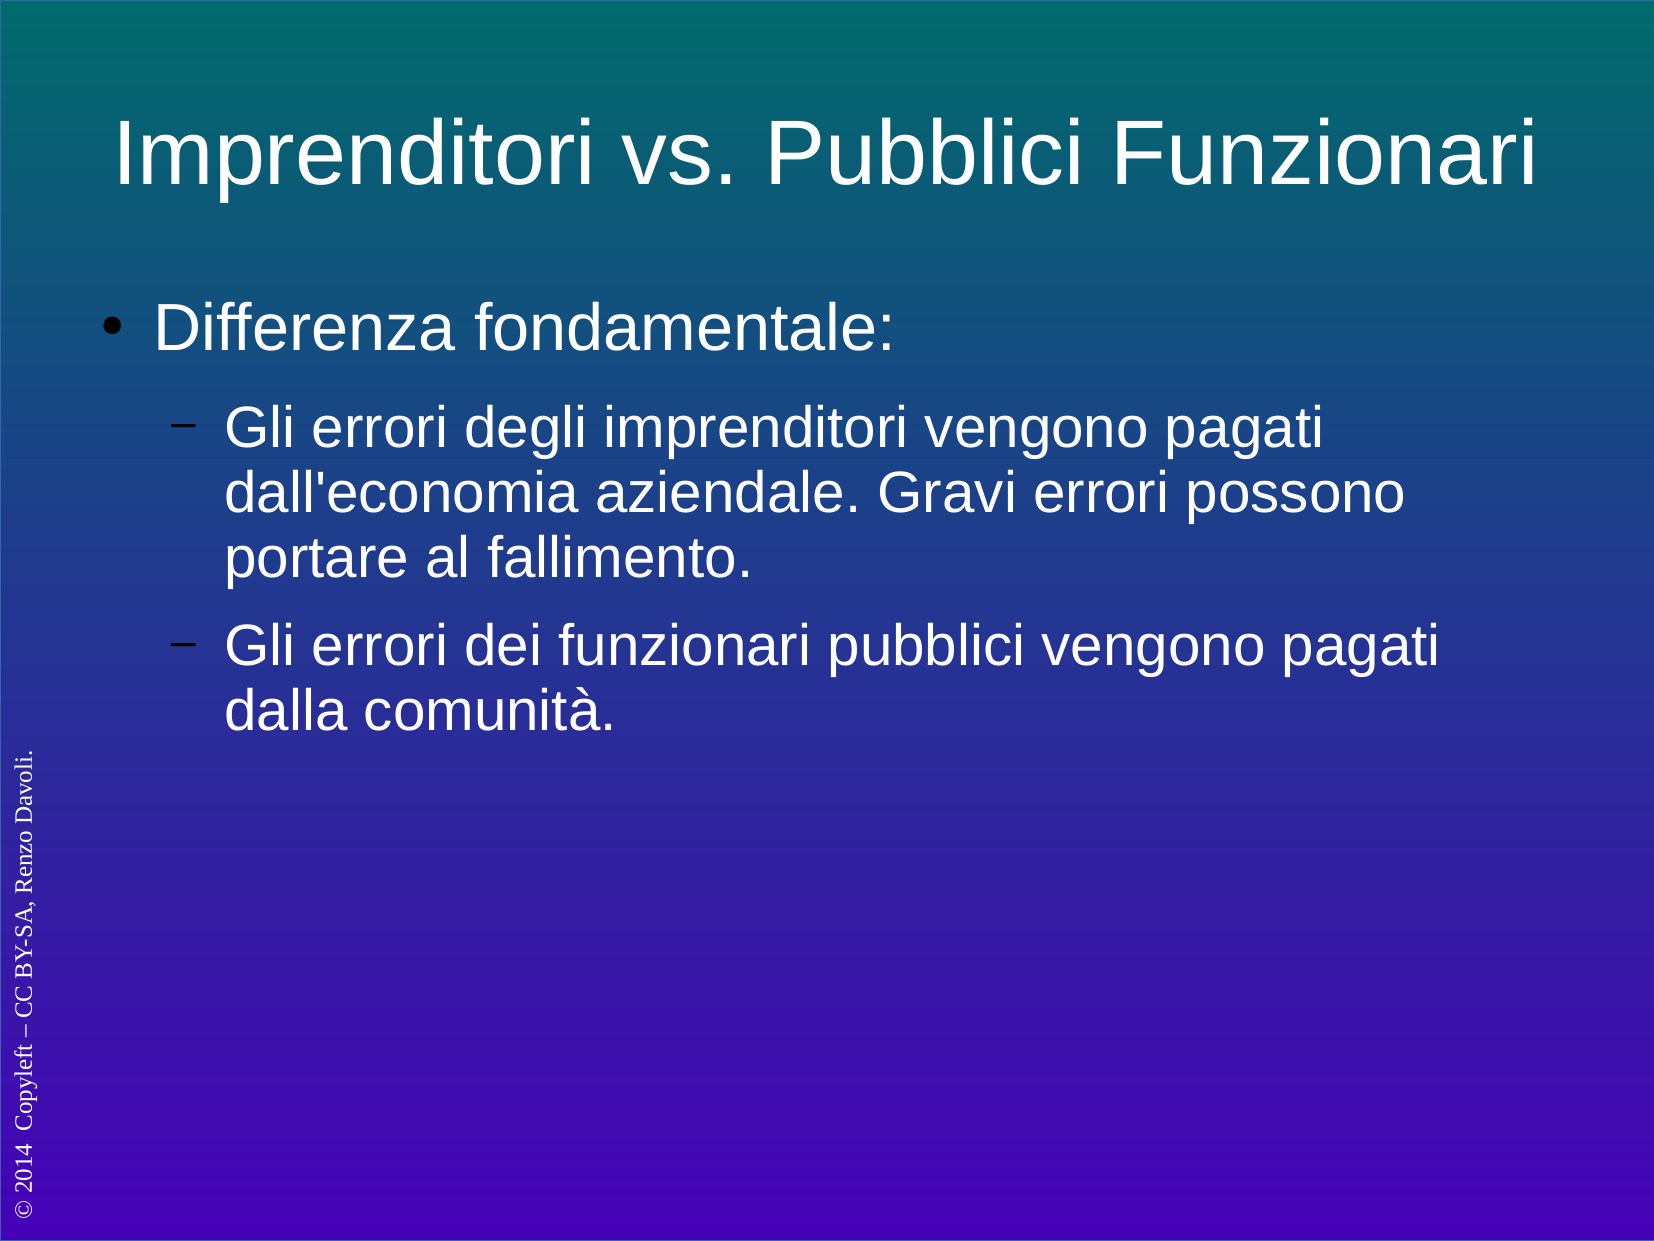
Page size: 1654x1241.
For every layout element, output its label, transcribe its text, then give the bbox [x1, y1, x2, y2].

list Differenza fondamentale: Gli errori degli imprenditori vengono pagati dall'economia aziendale. Gravi errori possono portare al fallimento. Gli errori dei funzionari pubblici vengono pagati dalla comunità. [82, 290, 1571, 1109]
title Imprenditori vs. Pubblici Funzionari [82, 56, 1571, 250]
